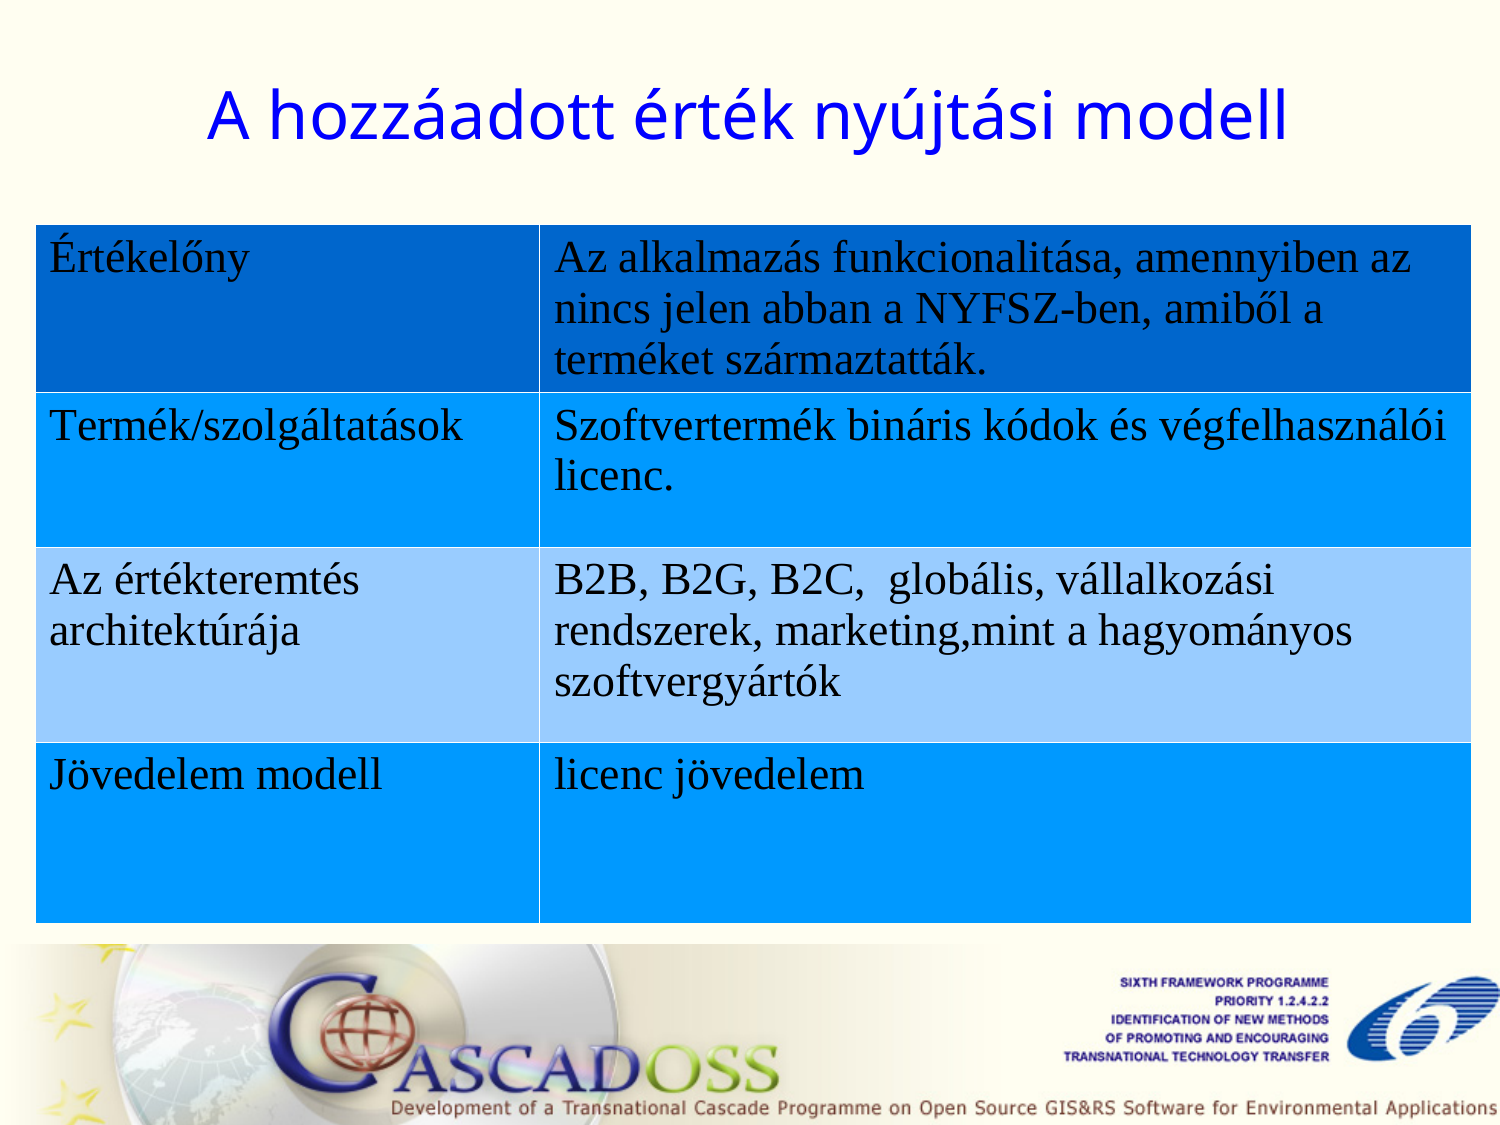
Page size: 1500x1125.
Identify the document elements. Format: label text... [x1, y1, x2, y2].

title A hozzáadott érték nyújtási modell [74, 13, 1425, 216]
picture [0, 944, 1500, 1125]
picture [35, 224, 1471, 923]
